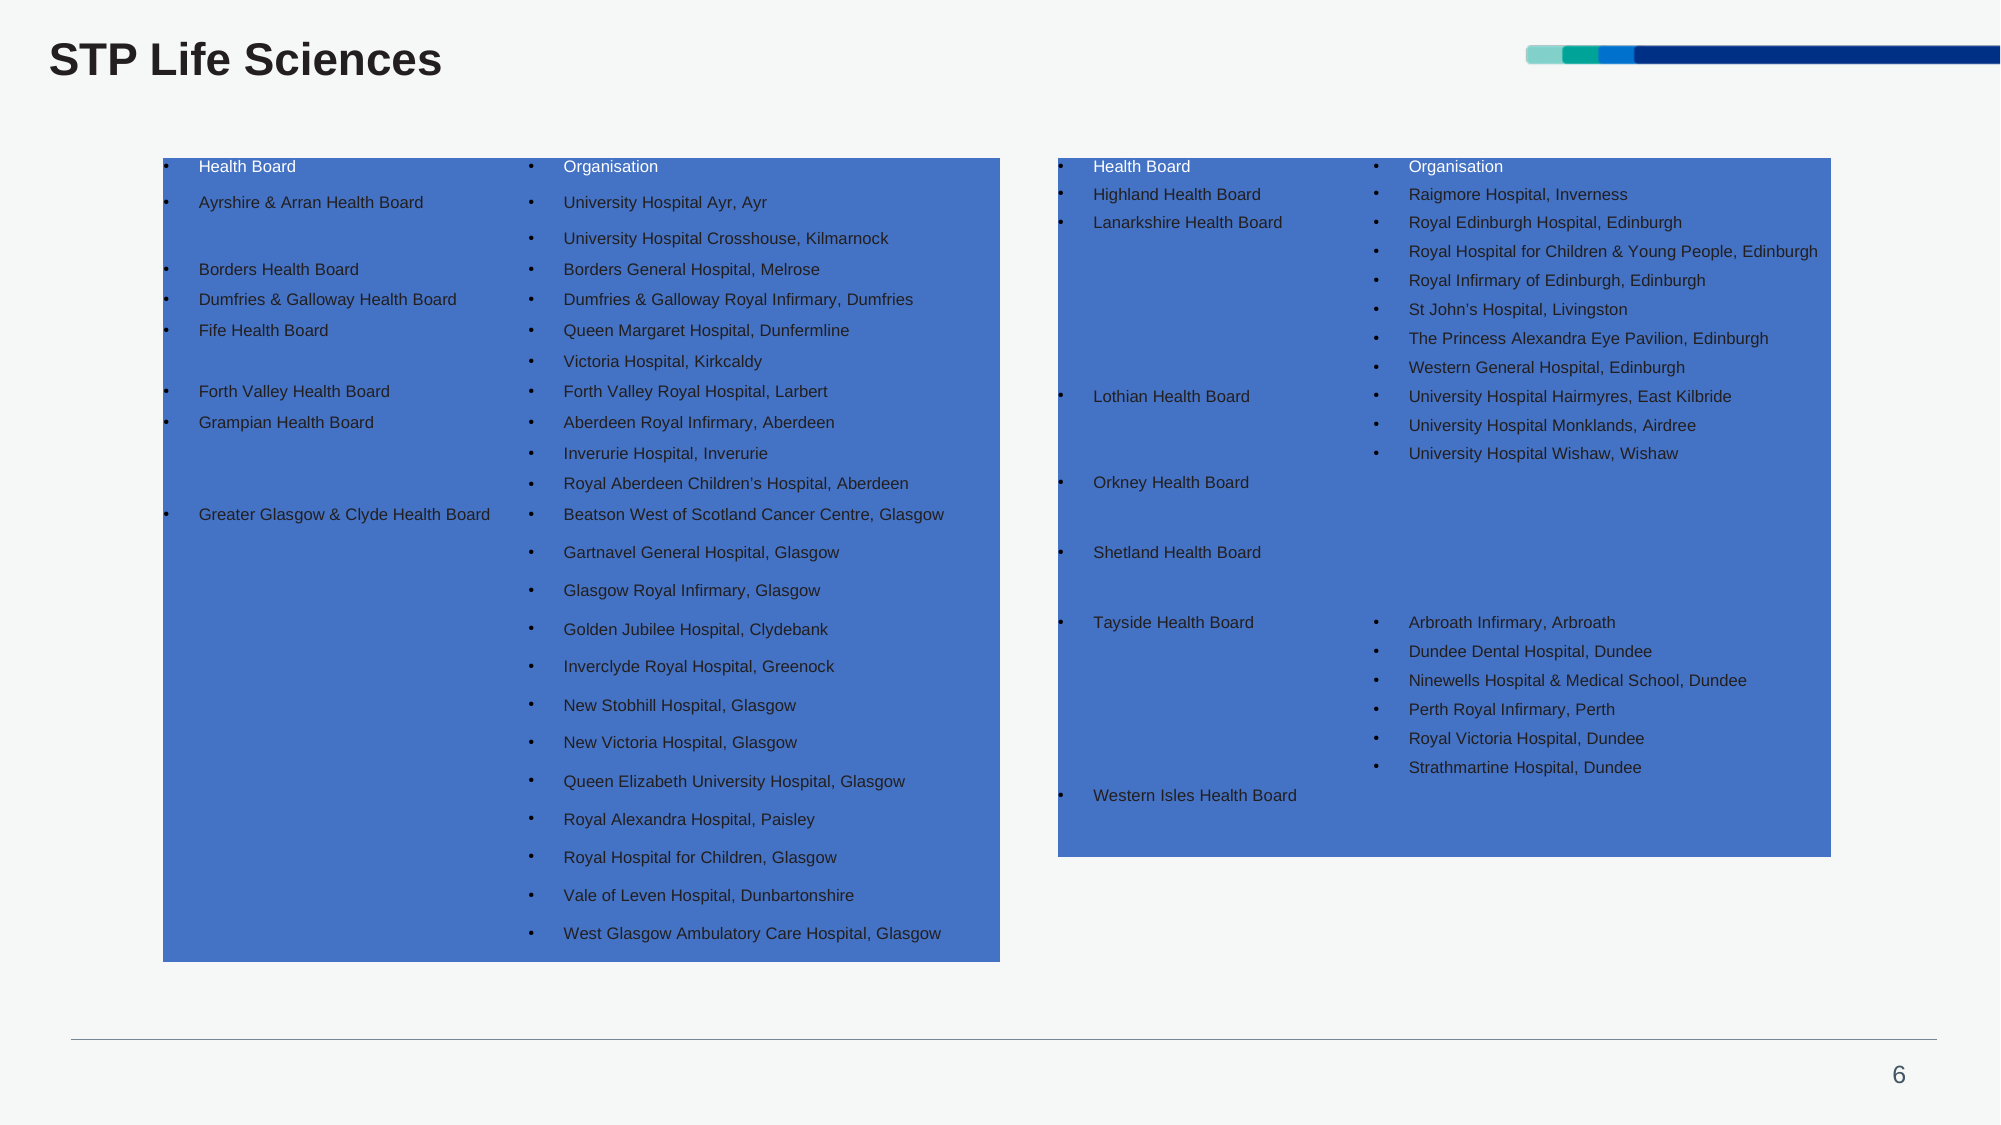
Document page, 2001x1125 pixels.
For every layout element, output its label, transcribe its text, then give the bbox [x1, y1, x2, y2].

table_cell West Glasgow Ambulatory Care Hospital, Glasgow [528, 924, 1000, 962]
table_cell Dundee Dental Hospital, Dundee [1373, 642, 1831, 671]
table_cell Borders Health Board [163, 260, 528, 291]
table_header Organisation [1373, 158, 1831, 185]
table_cell [1373, 787, 1831, 857]
table_cell Golden Jubilee Hospital, Clydebank [528, 620, 1000, 658]
table_cell Forth Valley Health Board [163, 383, 528, 413]
table_cell Royal Alexandra Hospital, Paisley [528, 810, 1000, 848]
table_cell Royal Hospital for Children & Young People, Edinburgh [1373, 242, 1831, 271]
table_cell The Princess Alexandra Eye Pavilion, Edinburgh [1373, 329, 1831, 358]
table_cell Royal Victoria Hospital, Dundee [1373, 729, 1831, 758]
table_cell Lothian Health Board [1058, 387, 1373, 474]
table_cell Perth Royal Infirmary, Perth [1373, 700, 1831, 729]
table_cell Raigmore Hospital, Inverness [1373, 185, 1831, 214]
table_cell University Hospital Wishaw, Wishaw [1373, 445, 1831, 474]
table_cell Beatson West of Scotland Cancer Centre, Glasgow [528, 506, 1000, 544]
table_cell Ayrshire & Arran Health Board [163, 193, 528, 260]
table_cell Tayside Health Board [1058, 613, 1373, 787]
table_cell Grampian Health Board [163, 413, 528, 506]
text_box STP Life Sciences [33, 22, 739, 93]
table_cell Forth Valley Royal Hospital, Larbert [528, 383, 1000, 413]
table_header Health Board [163, 158, 528, 193]
table_cell Queen Elizabeth University Hospital, Glasgow [528, 772, 1000, 810]
table_header Health Board [1058, 158, 1373, 185]
table_cell Gartnavel General Hospital, Glasgow [528, 544, 1000, 582]
table_cell Vale of Leven Hospital, Dunbartonshire [528, 886, 1000, 924]
table_cell University Hospital Ayr, Ayr [528, 193, 1000, 229]
table_cell New Stobhill Hospital, Glasgow [528, 696, 1000, 734]
table_cell Queen Margaret Hospital, Dunfermline [528, 321, 1000, 352]
table_cell Western Isles Health Board [1058, 787, 1373, 857]
table_cell University Hospital Crosshouse, Kilmarnock [528, 229, 1000, 260]
table_cell Strathmartine Hospital, Dundee [1373, 758, 1831, 787]
table_cell New Victoria Hospital, Glasgow [528, 734, 1000, 772]
table_header Organisation [528, 158, 1000, 193]
table_cell University Hospital Monklands, Airdree [1373, 416, 1831, 445]
table_cell Arbroath Infirmary, Arbroath [1373, 613, 1831, 642]
table_cell Highland Health Board [1058, 185, 1373, 214]
table_cell Aberdeen Royal Infirmary, Aberdeen [528, 413, 1000, 444]
table_cell Royal Edinburgh Hospital, Edinburgh [1373, 214, 1831, 242]
table_cell [1373, 474, 1831, 543]
table_cell Glasgow Royal Infirmary, Glasgow [528, 582, 1000, 620]
table_cell Fife Health Board [163, 321, 528, 383]
table_cell Western General Hospital, Edinburgh [1373, 358, 1831, 387]
table_cell University Hospital Hairmyres, East Kilbride [1373, 387, 1831, 416]
table_cell Borders General Hospital, Melrose [528, 260, 1000, 291]
table_cell Royal Infirmary of Edinburgh, Edinburgh [1373, 271, 1831, 300]
table_cell Shetland Health Board [1058, 543, 1373, 613]
table_cell Dumfries & Galloway Royal Infirmary, Dumfries [528, 291, 1000, 321]
table_cell Inverurie Hospital, Inverurie [528, 444, 1000, 475]
table_cell Greater Glasgow & Clyde Health Board [163, 506, 528, 962]
table_cell Inverclyde Royal Hospital, Greenock [528, 658, 1000, 696]
table_cell [1373, 543, 1831, 613]
table_cell Orkney Health Board [1058, 474, 1373, 543]
table_cell Lanarkshire Health Board [1058, 214, 1373, 387]
table_cell Dumfries & Galloway Health Board [163, 291, 528, 321]
table_cell Royal Aberdeen Children’s Hospital, Aberdeen [528, 475, 1000, 506]
table_cell Royal Hospital for Children, Glasgow [528, 848, 1000, 886]
table_cell Victoria Hospital, Kirkcaldy [528, 352, 1000, 383]
table_cell Ninewells Hospital & Medical School, Dundee [1373, 671, 1831, 700]
table_cell St John’s Hospital, Livingston [1373, 300, 1831, 329]
